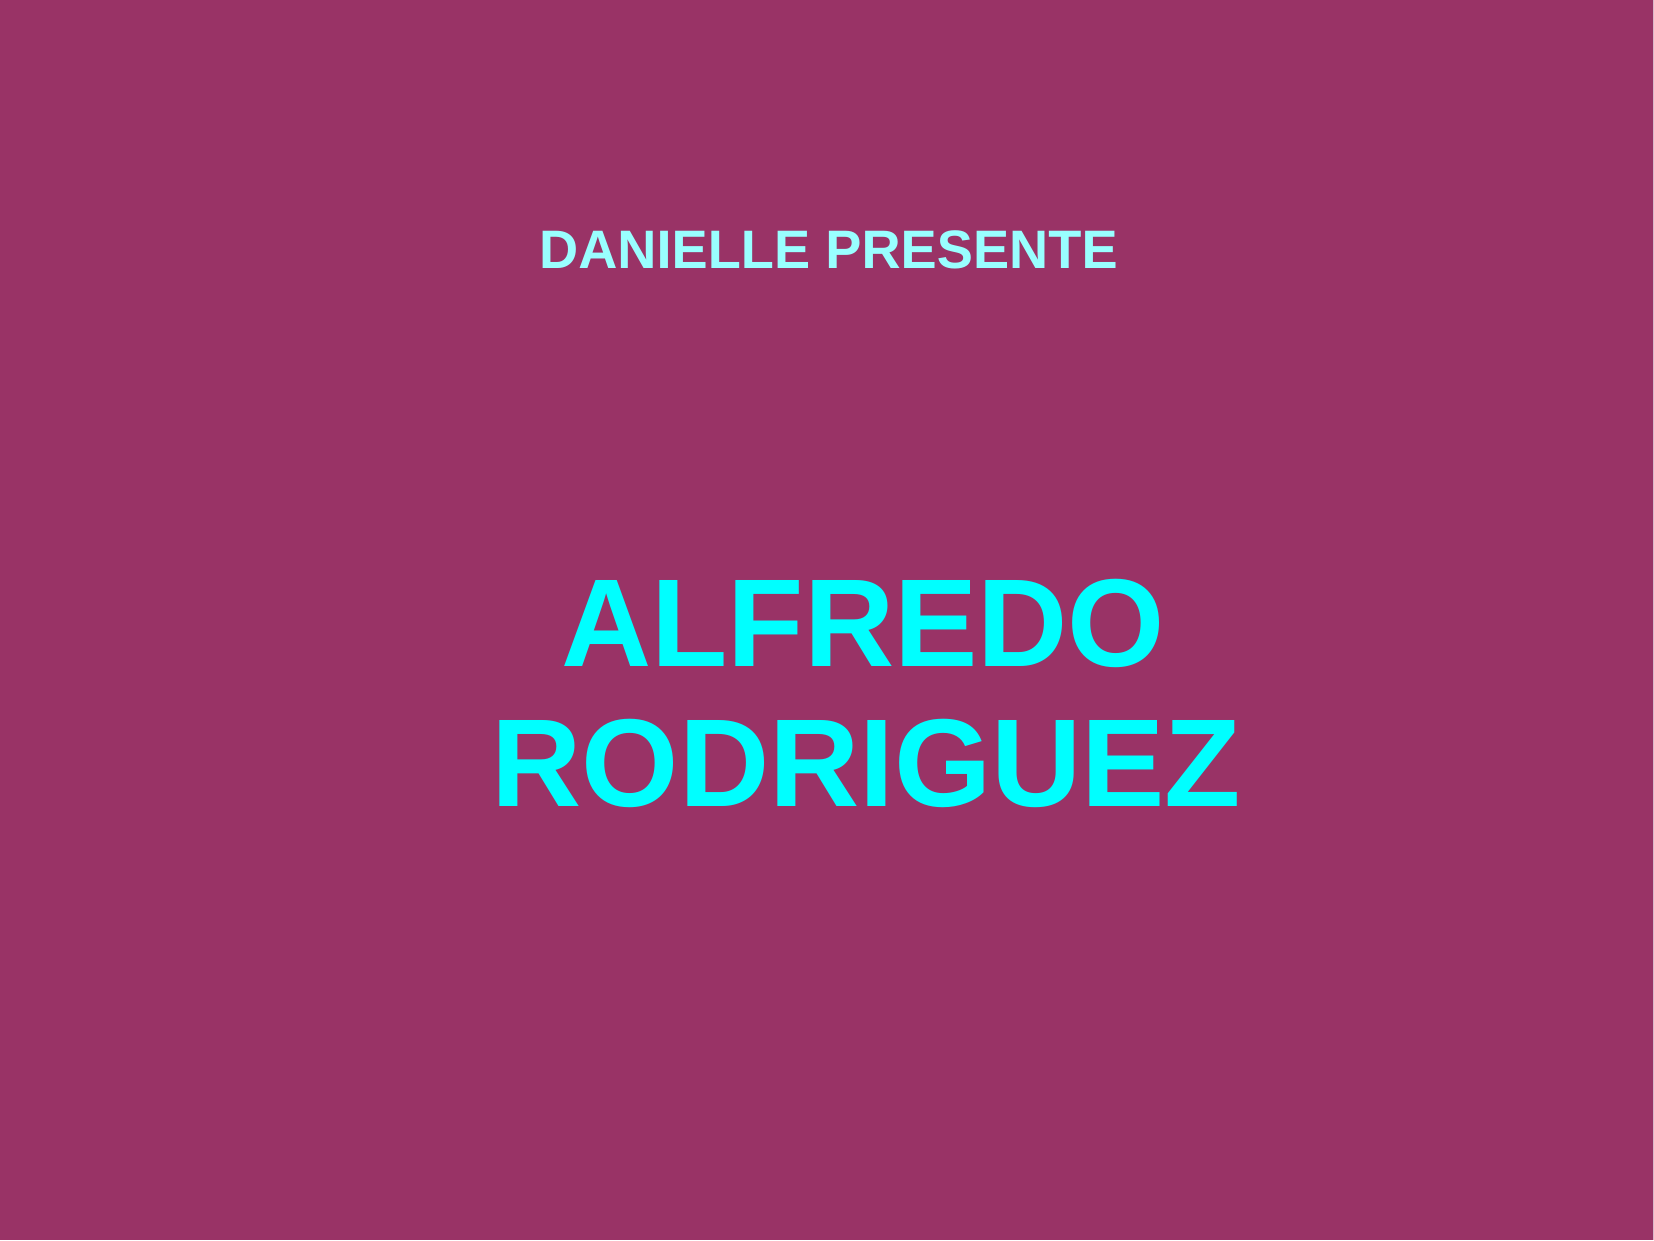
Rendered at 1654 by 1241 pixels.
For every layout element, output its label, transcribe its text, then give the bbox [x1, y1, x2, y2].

text_box ALFREDO RODRIGUEZ [476, 546, 1465, 1040]
text_box DANIELLE PRESENTE [524, 212, 1134, 290]
